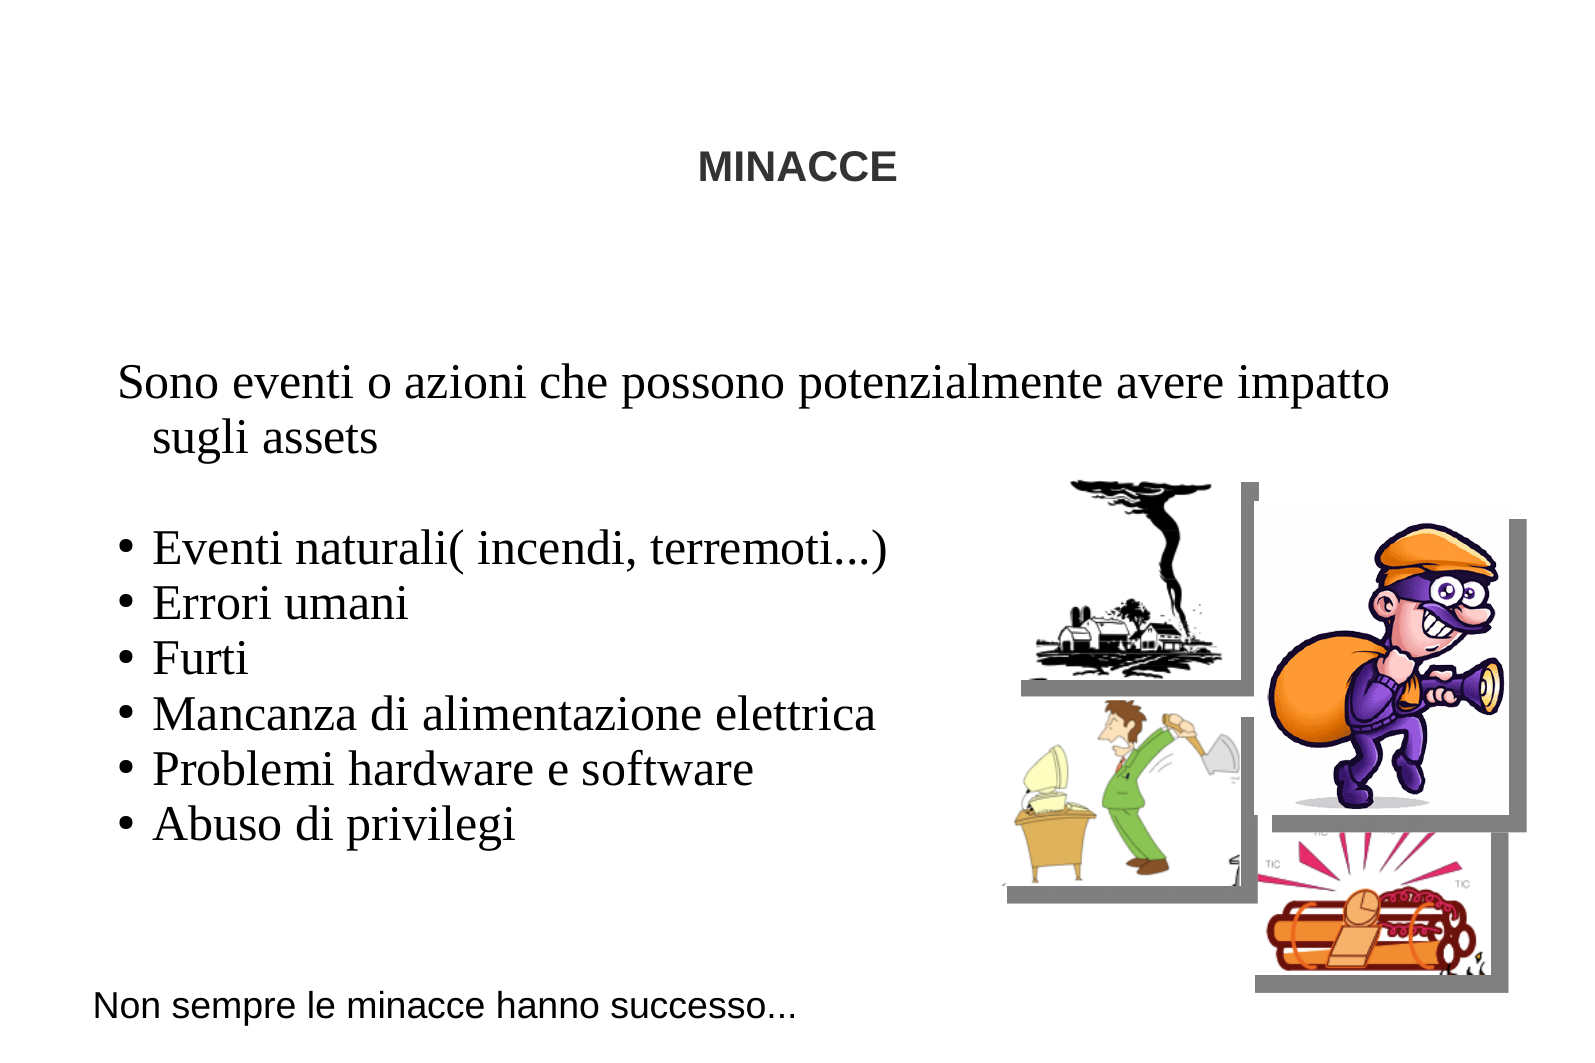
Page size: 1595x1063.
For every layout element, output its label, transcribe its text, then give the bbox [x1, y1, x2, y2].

text_box Non sempre le minacce hanno successo... [78, 976, 857, 1034]
picture [1003, 464, 1241, 680]
subtitle Sono eventi o azioni che possono potenzialmente avere impatto sugli assets Eventi naturali( incendi, terremoti...) Errori umani Furti Mancanza di alimentazione elettrica Problemi hardware e software Abuso di privilegi [117, 295, 1479, 966]
picture [989, 699, 1241, 886]
picture [1237, 501, 1509, 975]
title MINACCE [117, 78, 1479, 256]
